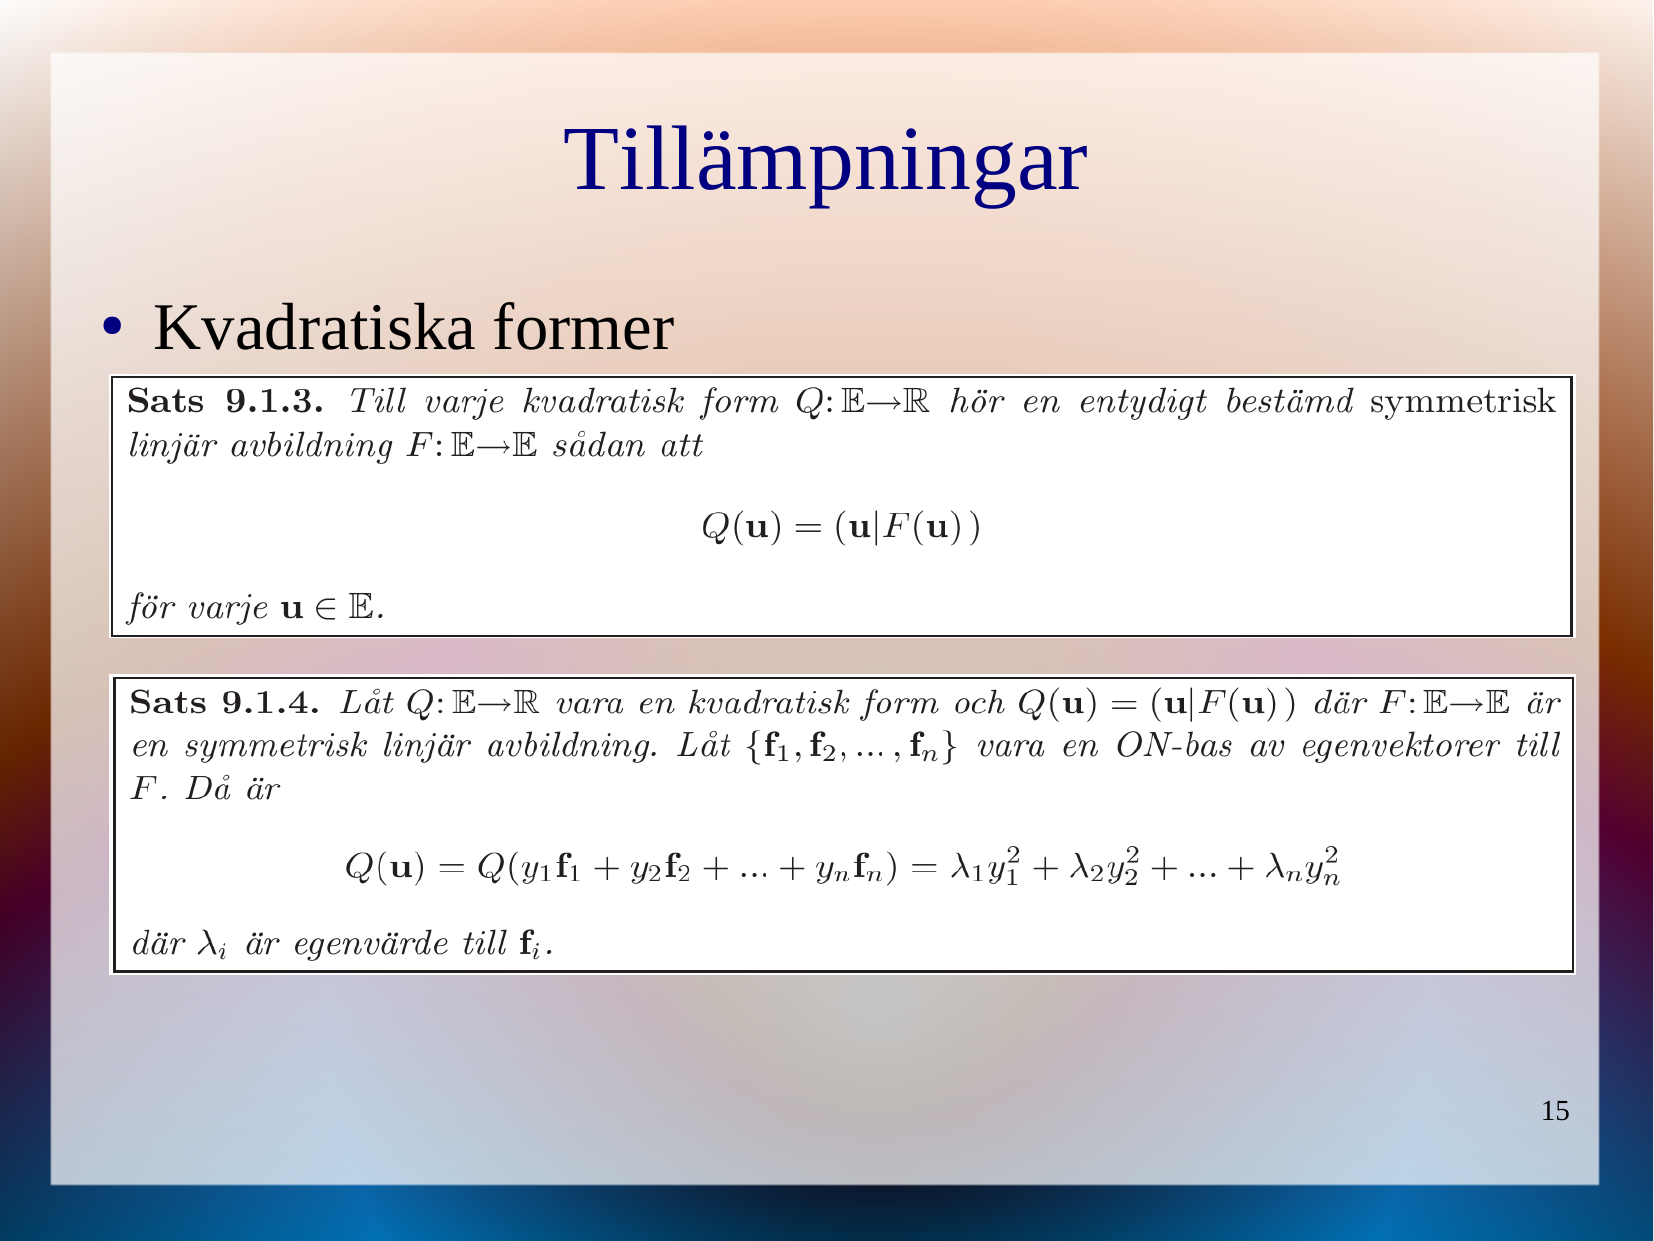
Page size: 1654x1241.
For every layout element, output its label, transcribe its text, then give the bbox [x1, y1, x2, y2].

title Tillämpningar [82, 62, 1571, 256]
picture [0, 0, 1654, 1241]
list Kvadratiska former [82, 290, 1571, 1019]
